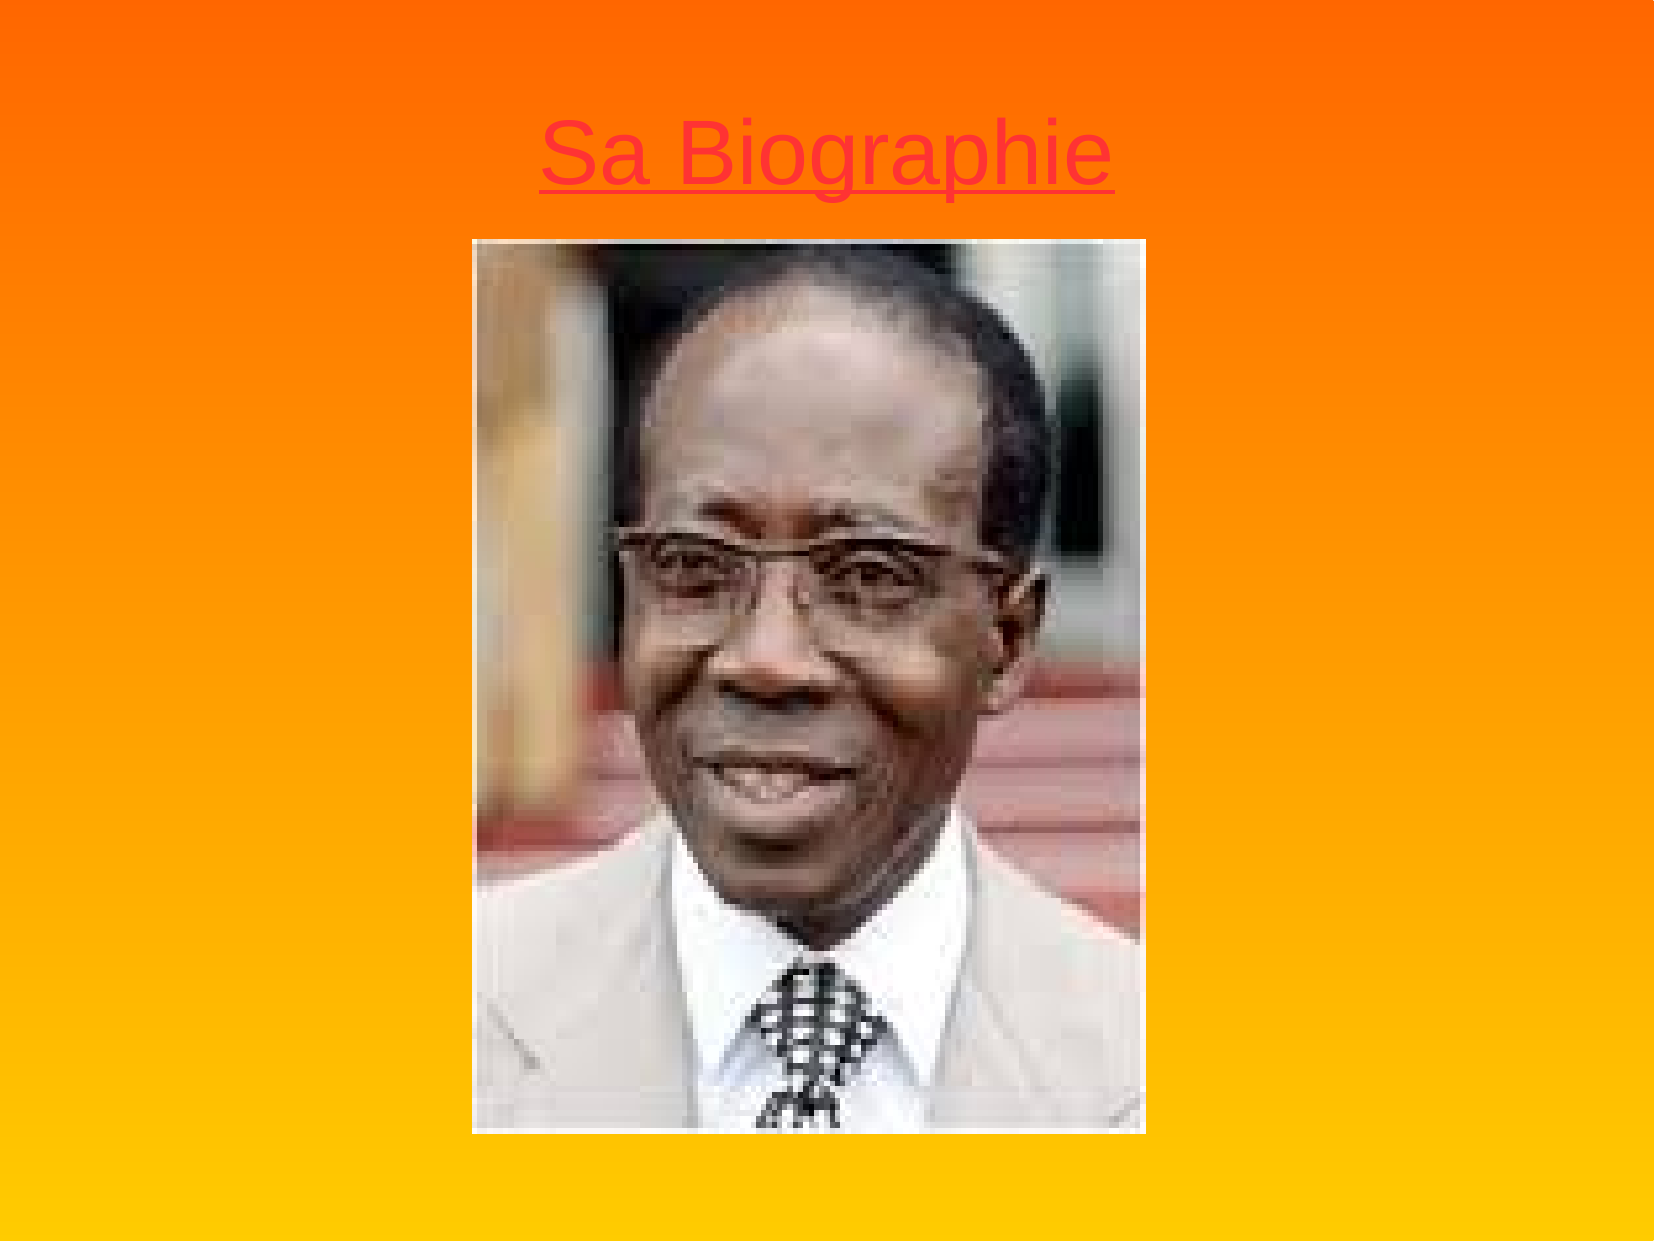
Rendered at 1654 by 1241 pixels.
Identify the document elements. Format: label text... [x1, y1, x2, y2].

picture [472, 239, 1146, 1134]
title Sa Biographie [82, 49, 1571, 257]
